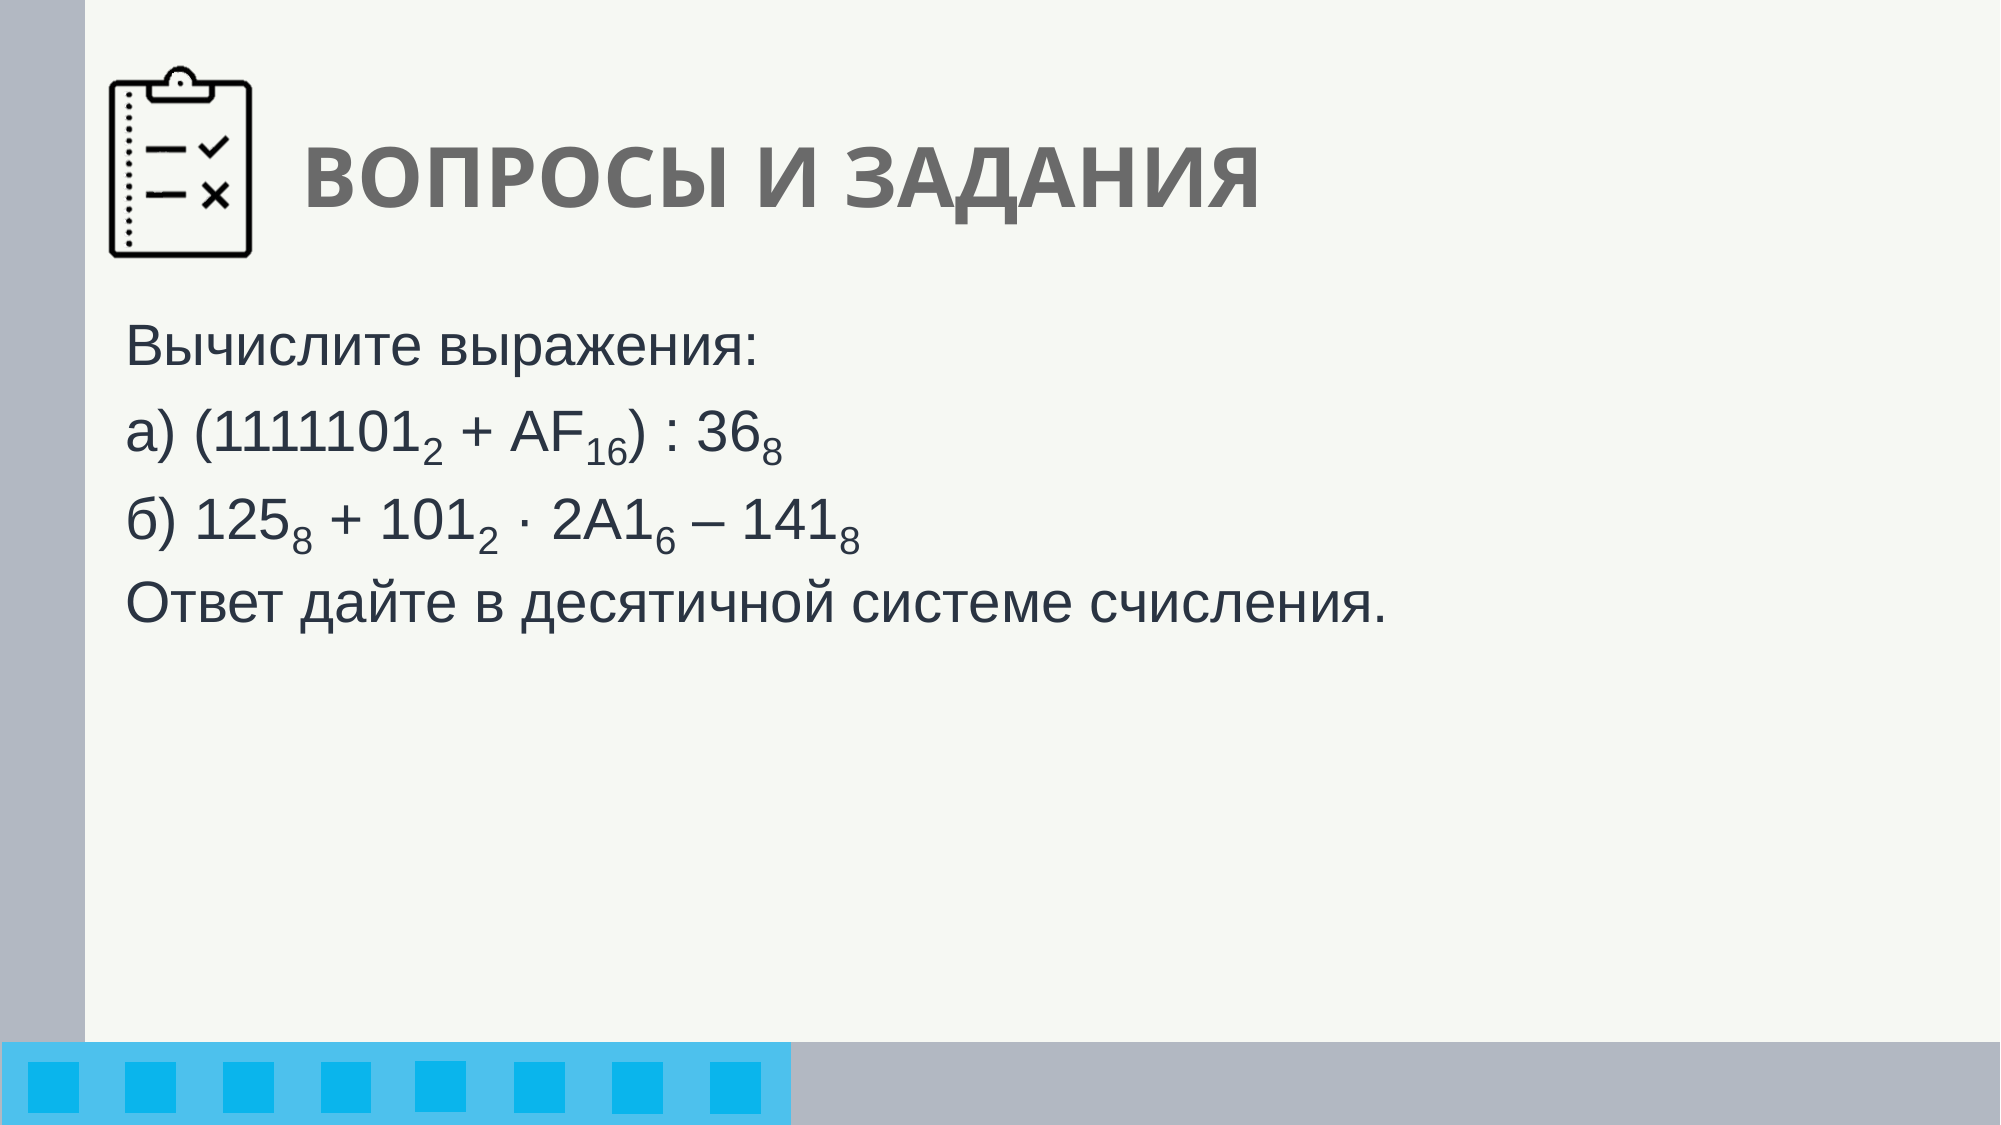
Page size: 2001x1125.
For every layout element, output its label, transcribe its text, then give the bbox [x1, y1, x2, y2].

title ВОПРОСЫ И ЗАДАНИЯ [285, 67, 1892, 286]
list Вычислите выражения: а) (11111012 + AF16) : 368 б) 1258 + 1012 · 2A16 – 1418 Ответ дайте в десятичной системе счисления. [110, 311, 1892, 1058]
